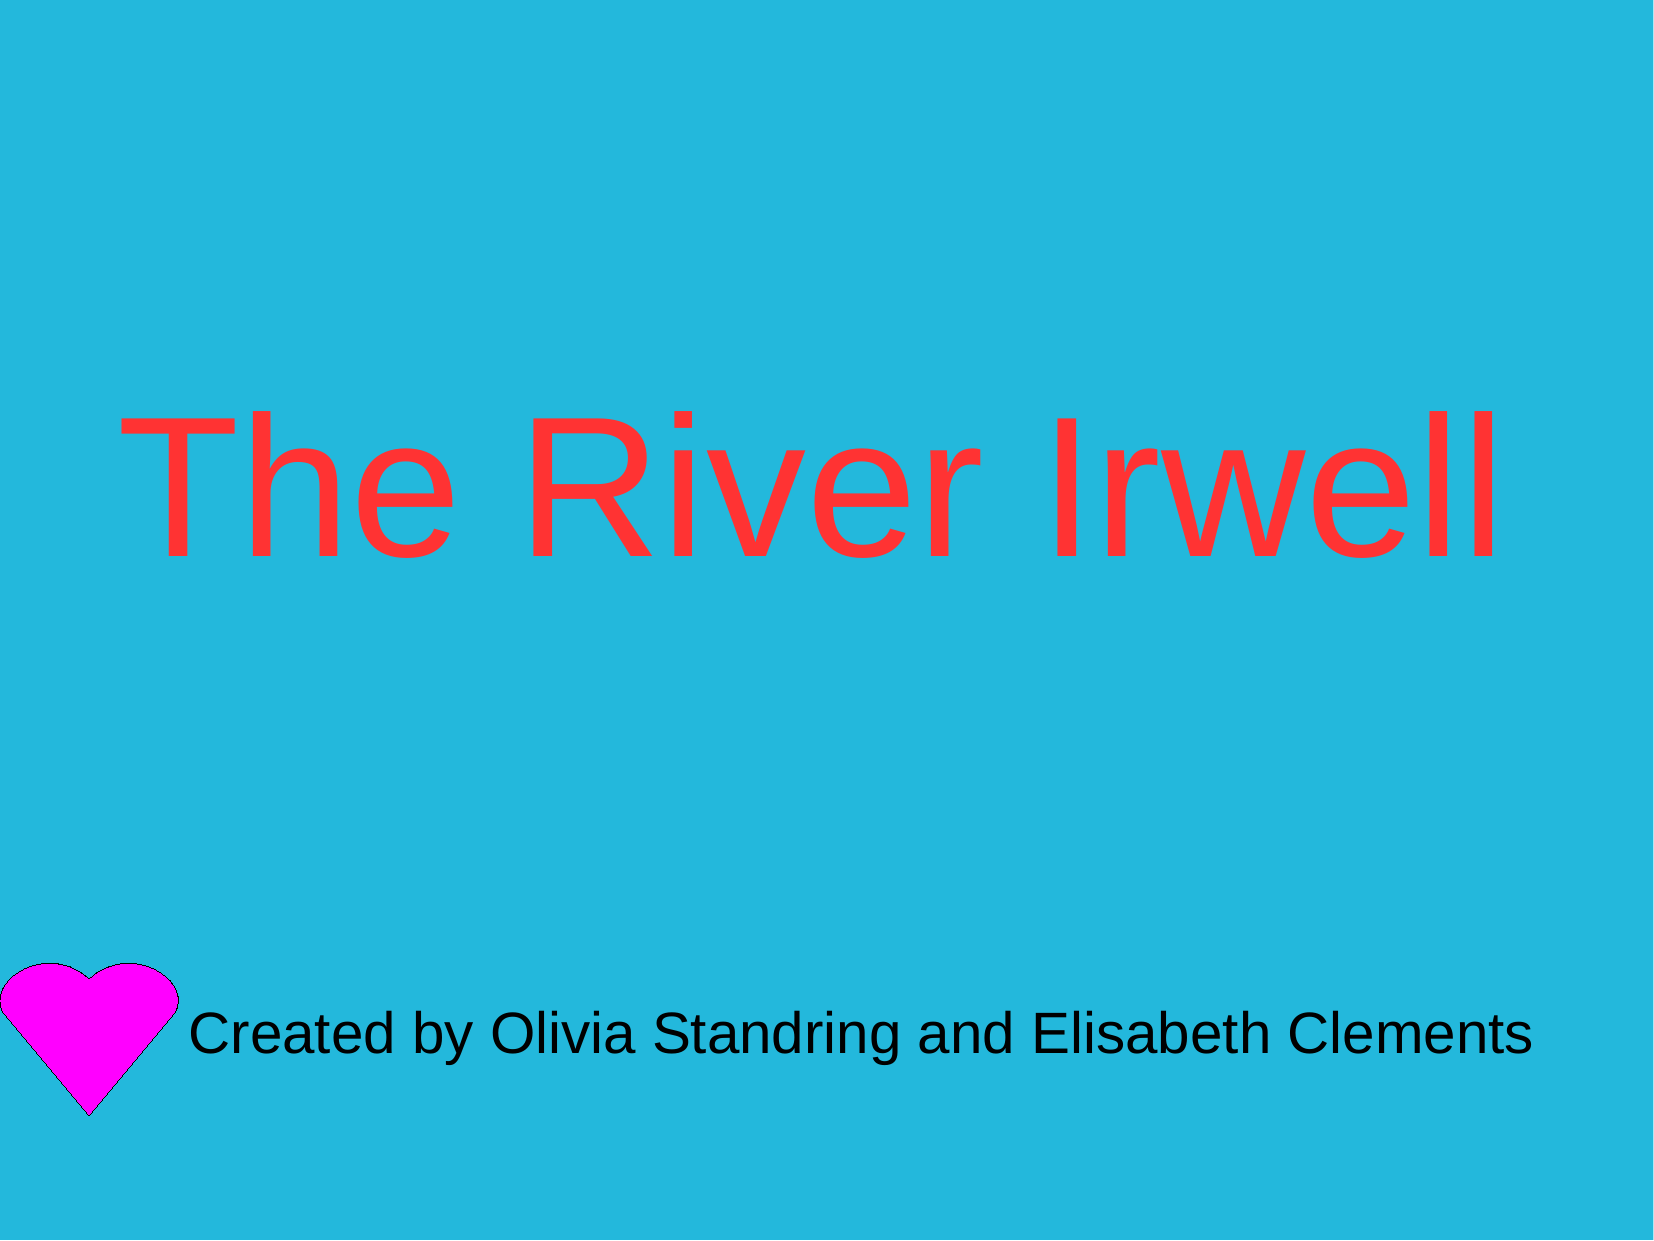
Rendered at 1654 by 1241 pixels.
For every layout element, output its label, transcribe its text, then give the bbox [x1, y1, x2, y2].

title The River Irwell [59, 59, 1565, 916]
text_box [0, 963, 179, 1116]
subtitle Created by Olivia Standring and Elisabeth Clements [118, 561, 1607, 1241]
